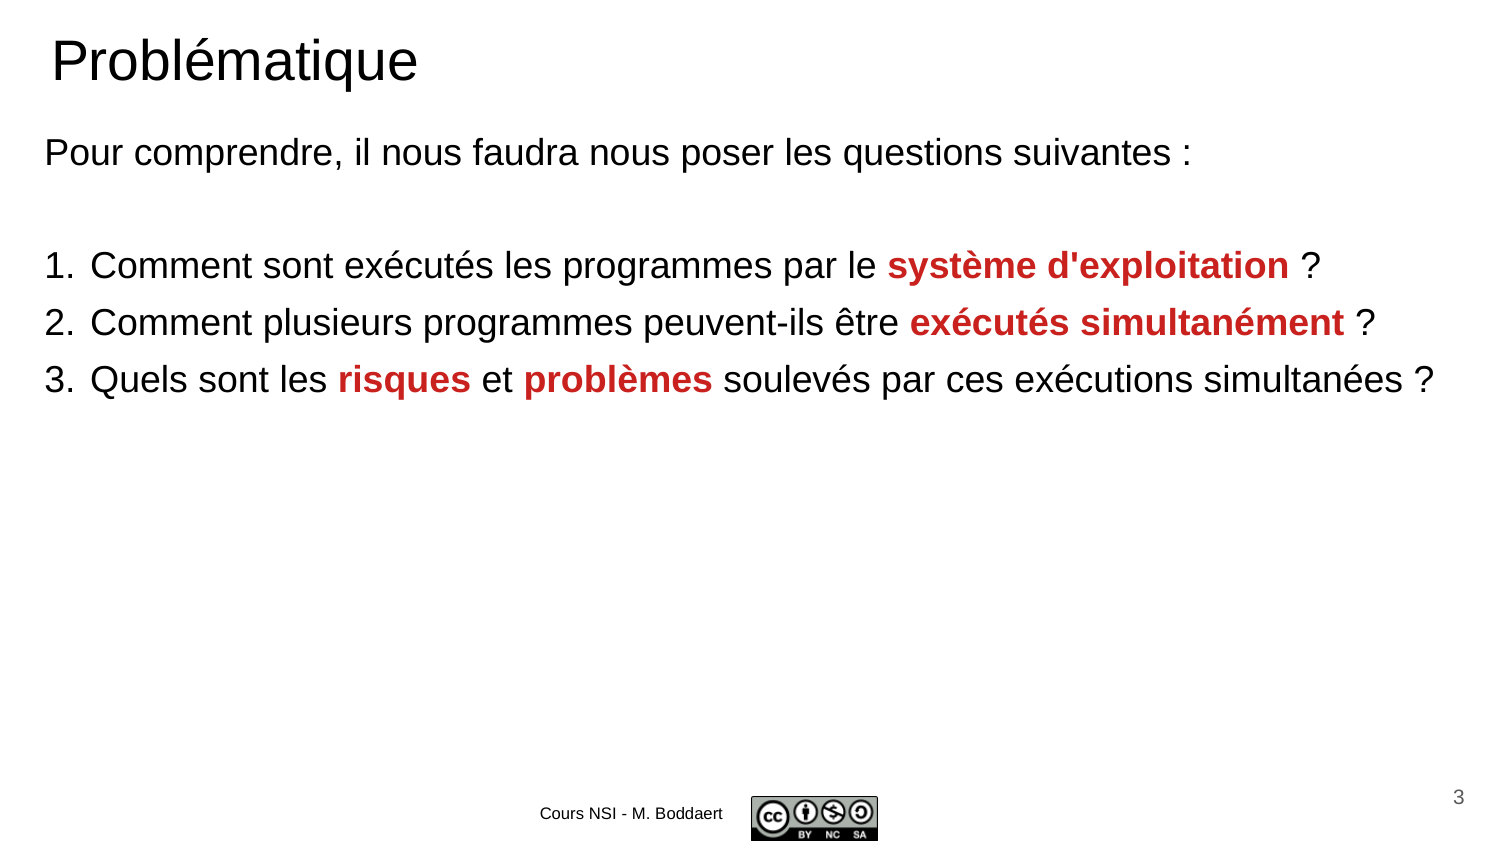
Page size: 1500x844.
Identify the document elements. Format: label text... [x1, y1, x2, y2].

text_box Pour comprendre, il nous faudra nous poser les questions suivantes : Comment sont exécutés les programmes par le système d'exploitation ? Comment plusieurs programmes peuvent-ils être exécutés simultanément ? Quels sont les risques et problèmes soulevés par ces exécutions simultanées ? [29, 120, 1477, 760]
slide_number <numéro> [1389, 764, 1480, 830]
title Problématique [51, 13, 1449, 108]
picture [751, 796, 878, 841]
